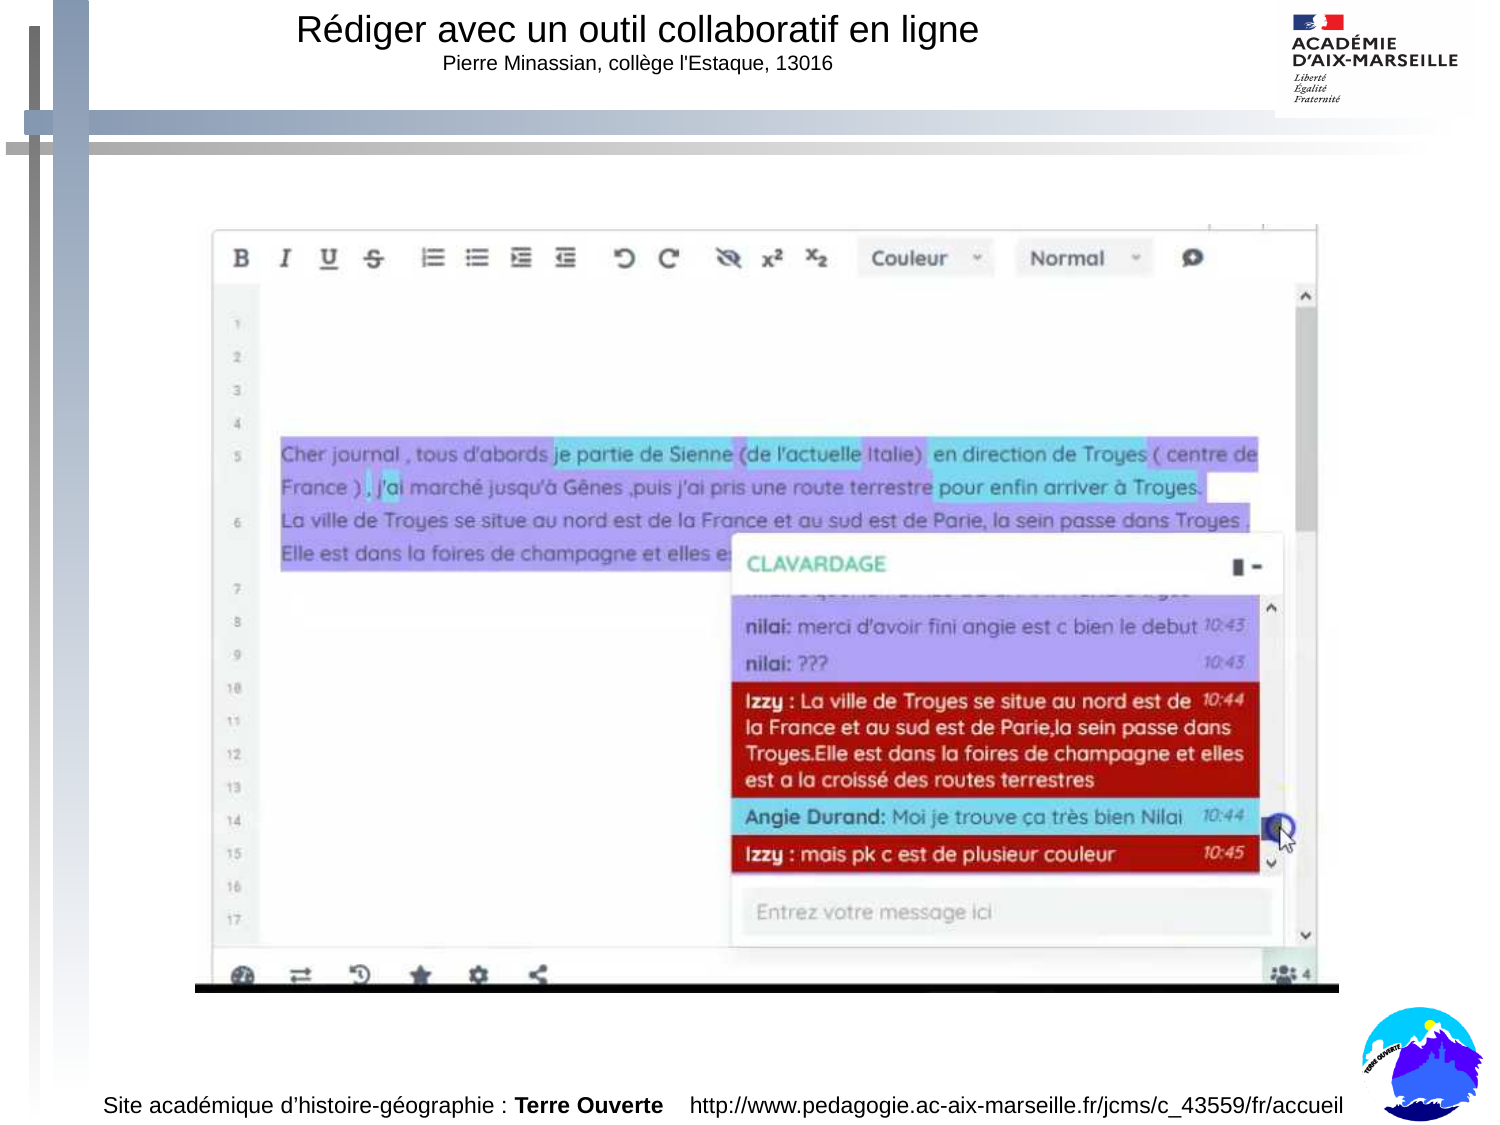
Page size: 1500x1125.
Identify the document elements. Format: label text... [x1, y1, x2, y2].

picture [195, 224, 1339, 993]
text_box Site académique d’histoire-géographie : Terre Ouverte http://www.pedagogie.ac-aix-marseille.fr/jcms/c_43559/fr/accueil [88, 1083, 1361, 1125]
picture [1360, 1006, 1484, 1122]
picture [1275, 0, 1476, 118]
text_box [5, 0, 1454, 1121]
text_box Rédiger avec un outil collaboratif en ligne Pierre Minassian, collège l'Estaque, 13016 [88, 0, 1188, 83]
